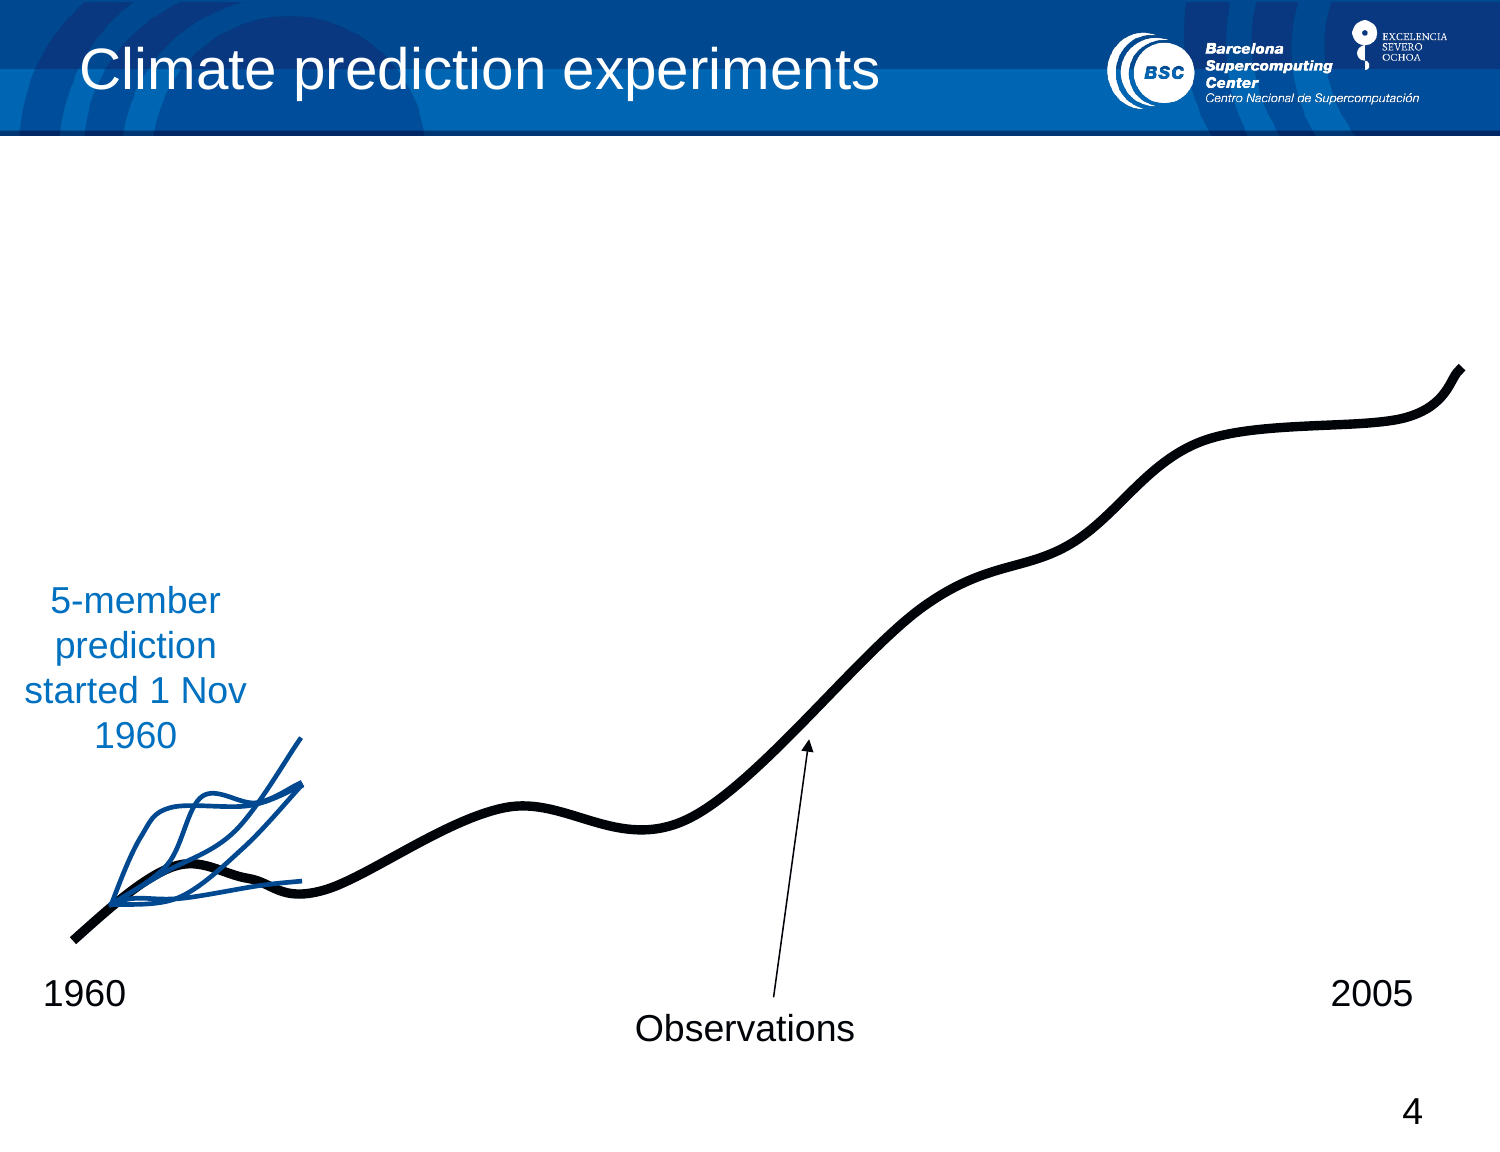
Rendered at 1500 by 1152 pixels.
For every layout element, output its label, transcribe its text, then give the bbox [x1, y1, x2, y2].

text_box Observations [620, 996, 940, 1058]
text_box 1960 [17, 961, 172, 1022]
text_box 5-member prediction started 1 Nov 1960 [0, 568, 290, 765]
title Climate prediction experiments [65, 23, 1081, 139]
picture [0, 0, 1500, 136]
text_box 2005 [1305, 961, 1459, 1022]
